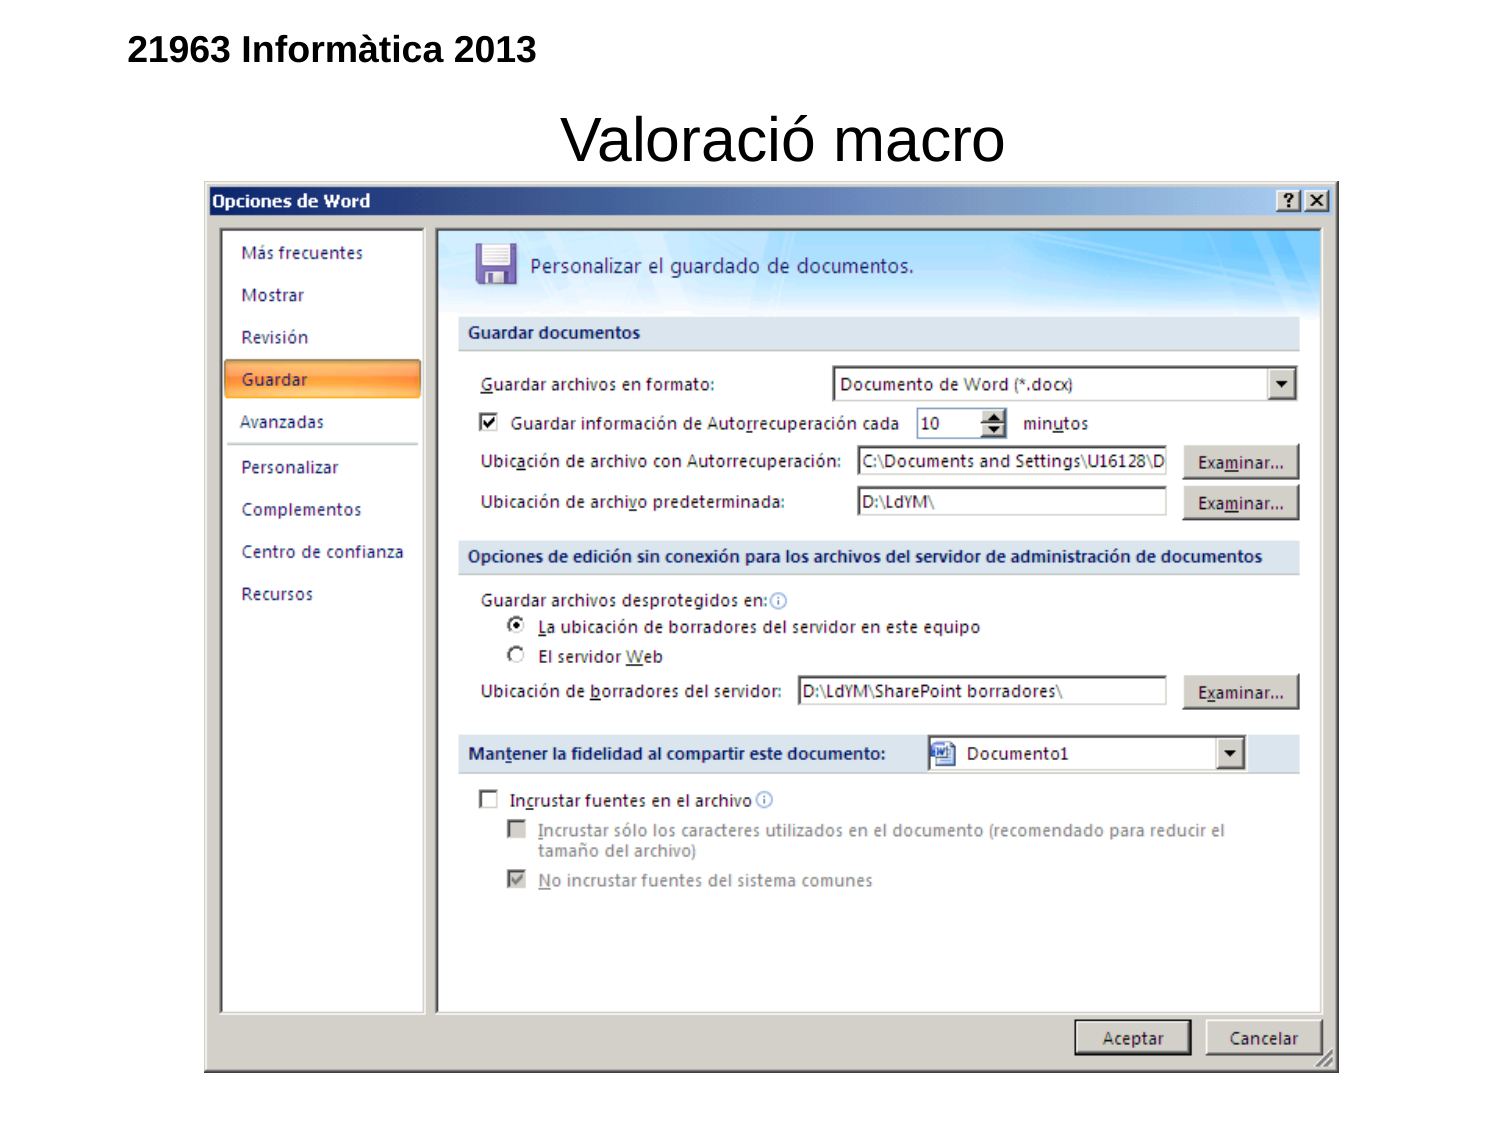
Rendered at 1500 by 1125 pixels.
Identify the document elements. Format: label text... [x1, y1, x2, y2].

text_box Valoració macro [112, 83, 1456, 172]
picture [204, 181, 1339, 1073]
text_box 21963 Informàtica 2013 [112, 20, 1388, 85]
